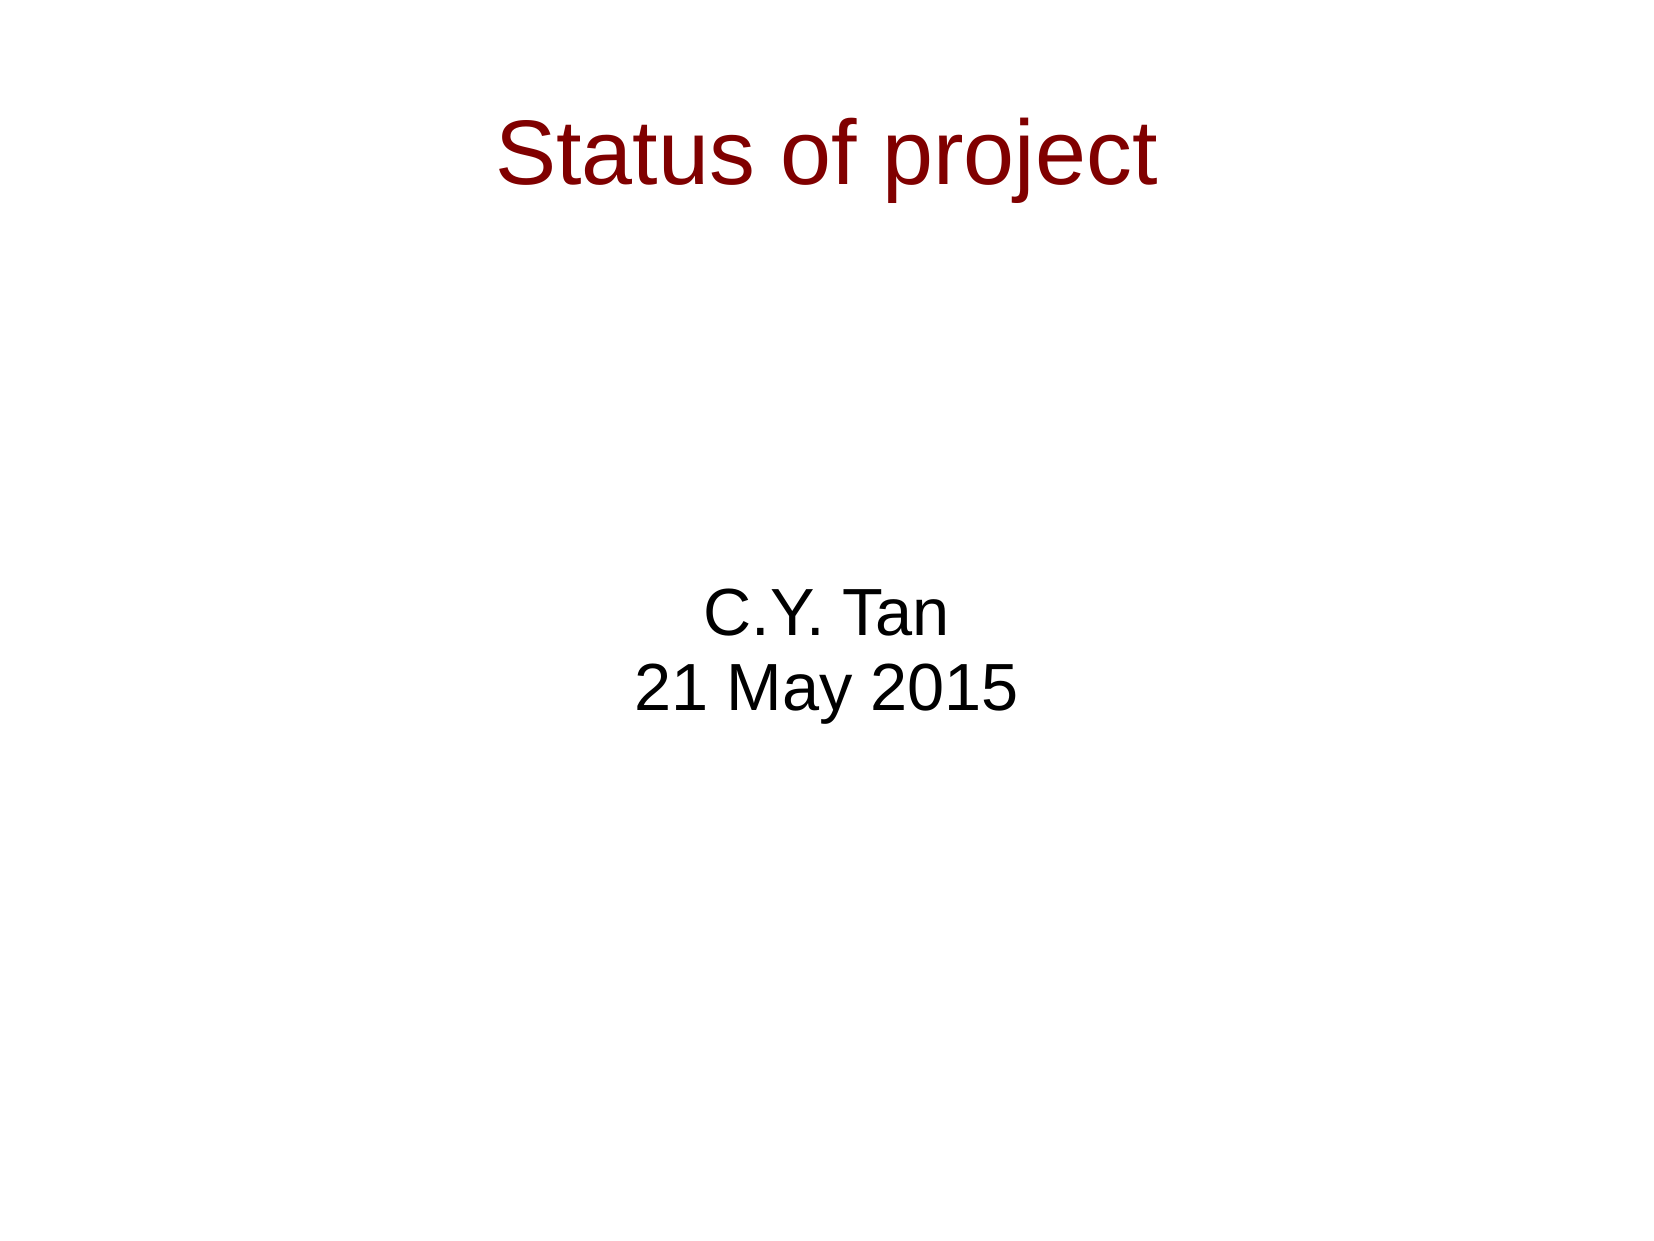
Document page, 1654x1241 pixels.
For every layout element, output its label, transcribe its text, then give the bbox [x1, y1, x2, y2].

title Status of project [82, 49, 1571, 257]
subtitle C.Y. Tan 21 May 2015 [82, 290, 1571, 1010]
